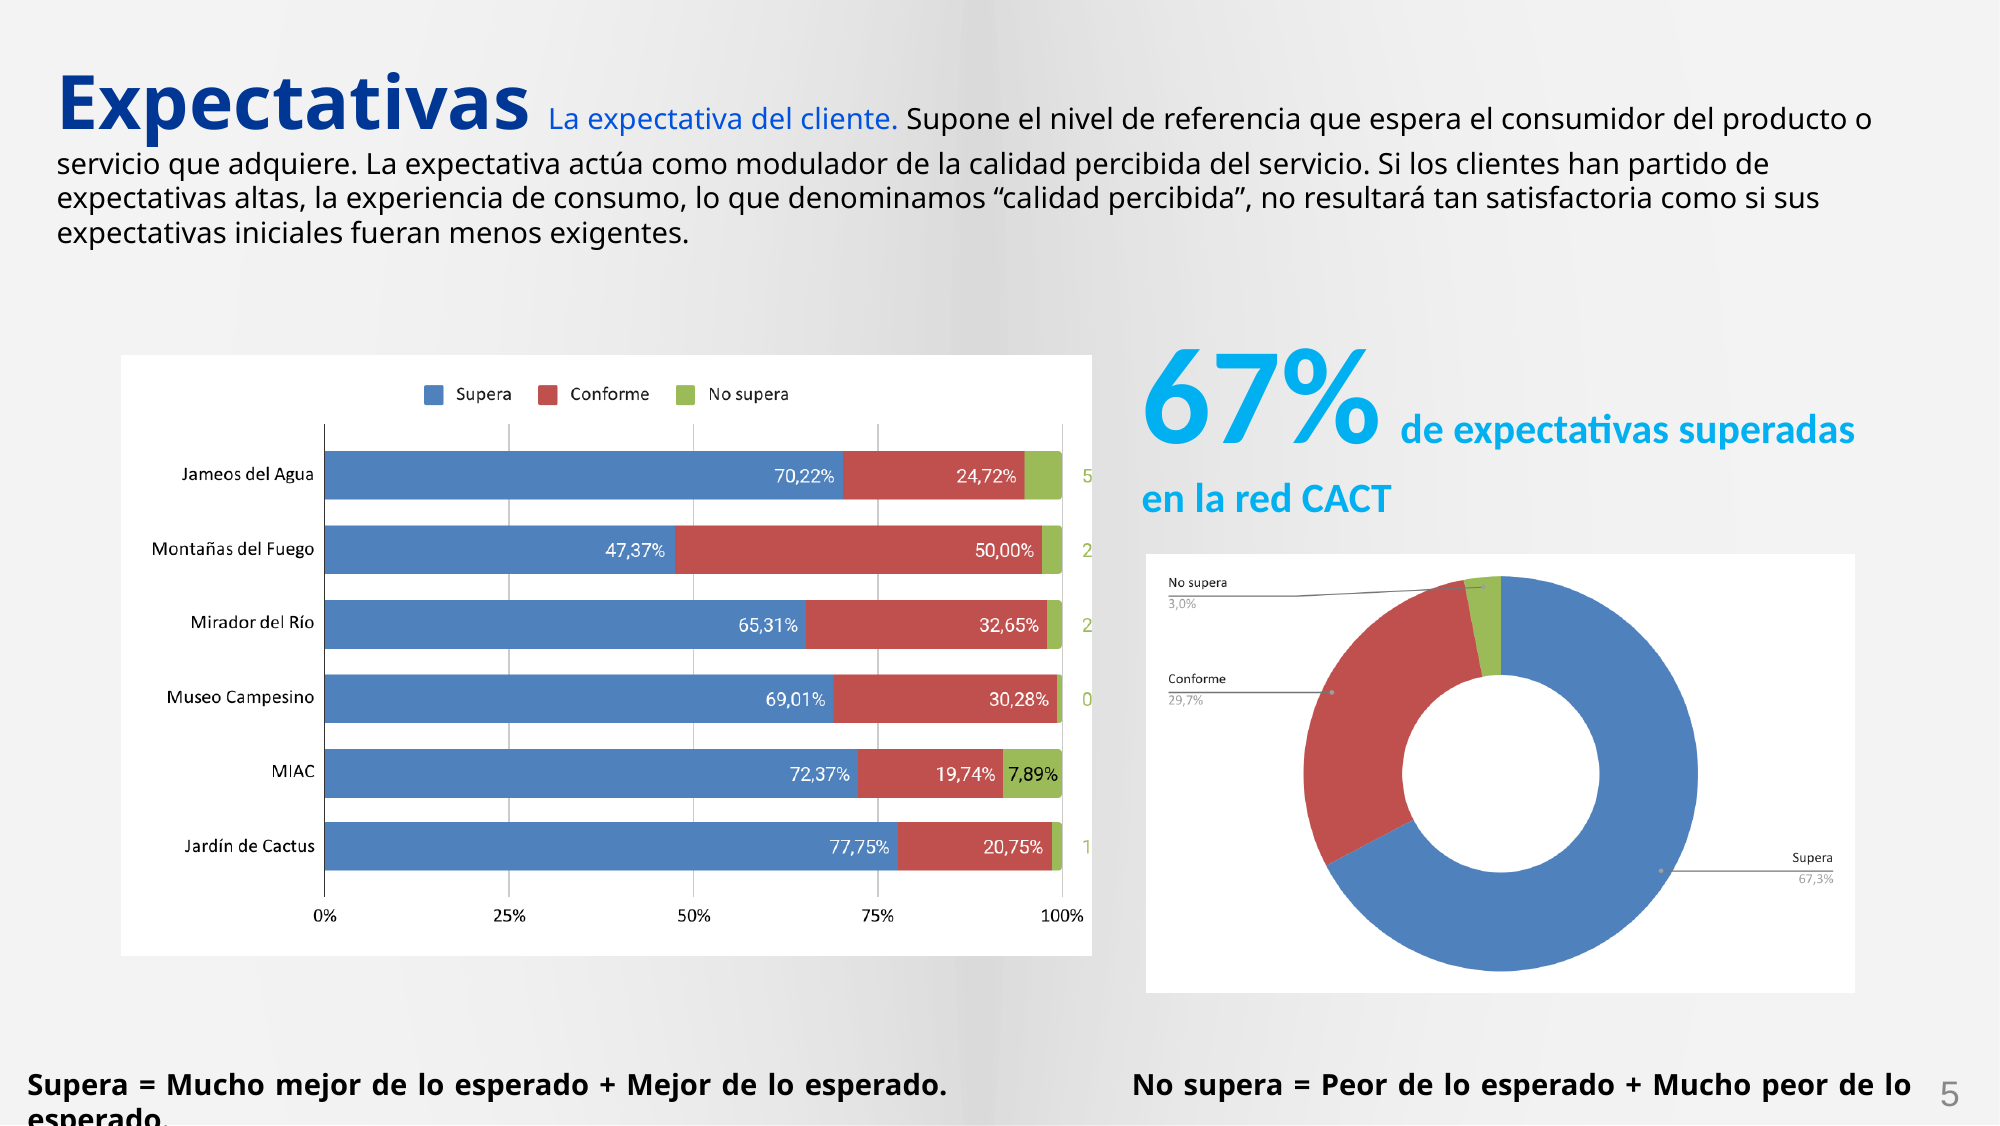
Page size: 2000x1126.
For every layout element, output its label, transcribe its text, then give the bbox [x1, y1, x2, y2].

picture [121, 355, 1092, 956]
picture [1146, 554, 1855, 993]
list Supera = Mucho mejor de lo esperado + Mejor de lo esperado. No supera = Peor de lo esperado + Mucho peor de lo esperado. [27, 1066, 1914, 1126]
text_box Expectativas La expectativa del cliente. Supone el nivel de referencia que espera el consumidor del producto o servicio que adquiere. La expectativa actúa como modulador de la calidad percibida del servicio. Si los clientes han partido de expectativas altas, la experiencia de consumo, lo que denominamos “calidad percibida”, no resultará tan satisfactoria como si sus expectativas iniciales fueran menos exigentes. [38, 0, 1960, 305]
text_box 67% de expectativas superadas en la red CACT [1126, 298, 1894, 623]
slide_number 5 [1609, 1062, 1960, 1122]
